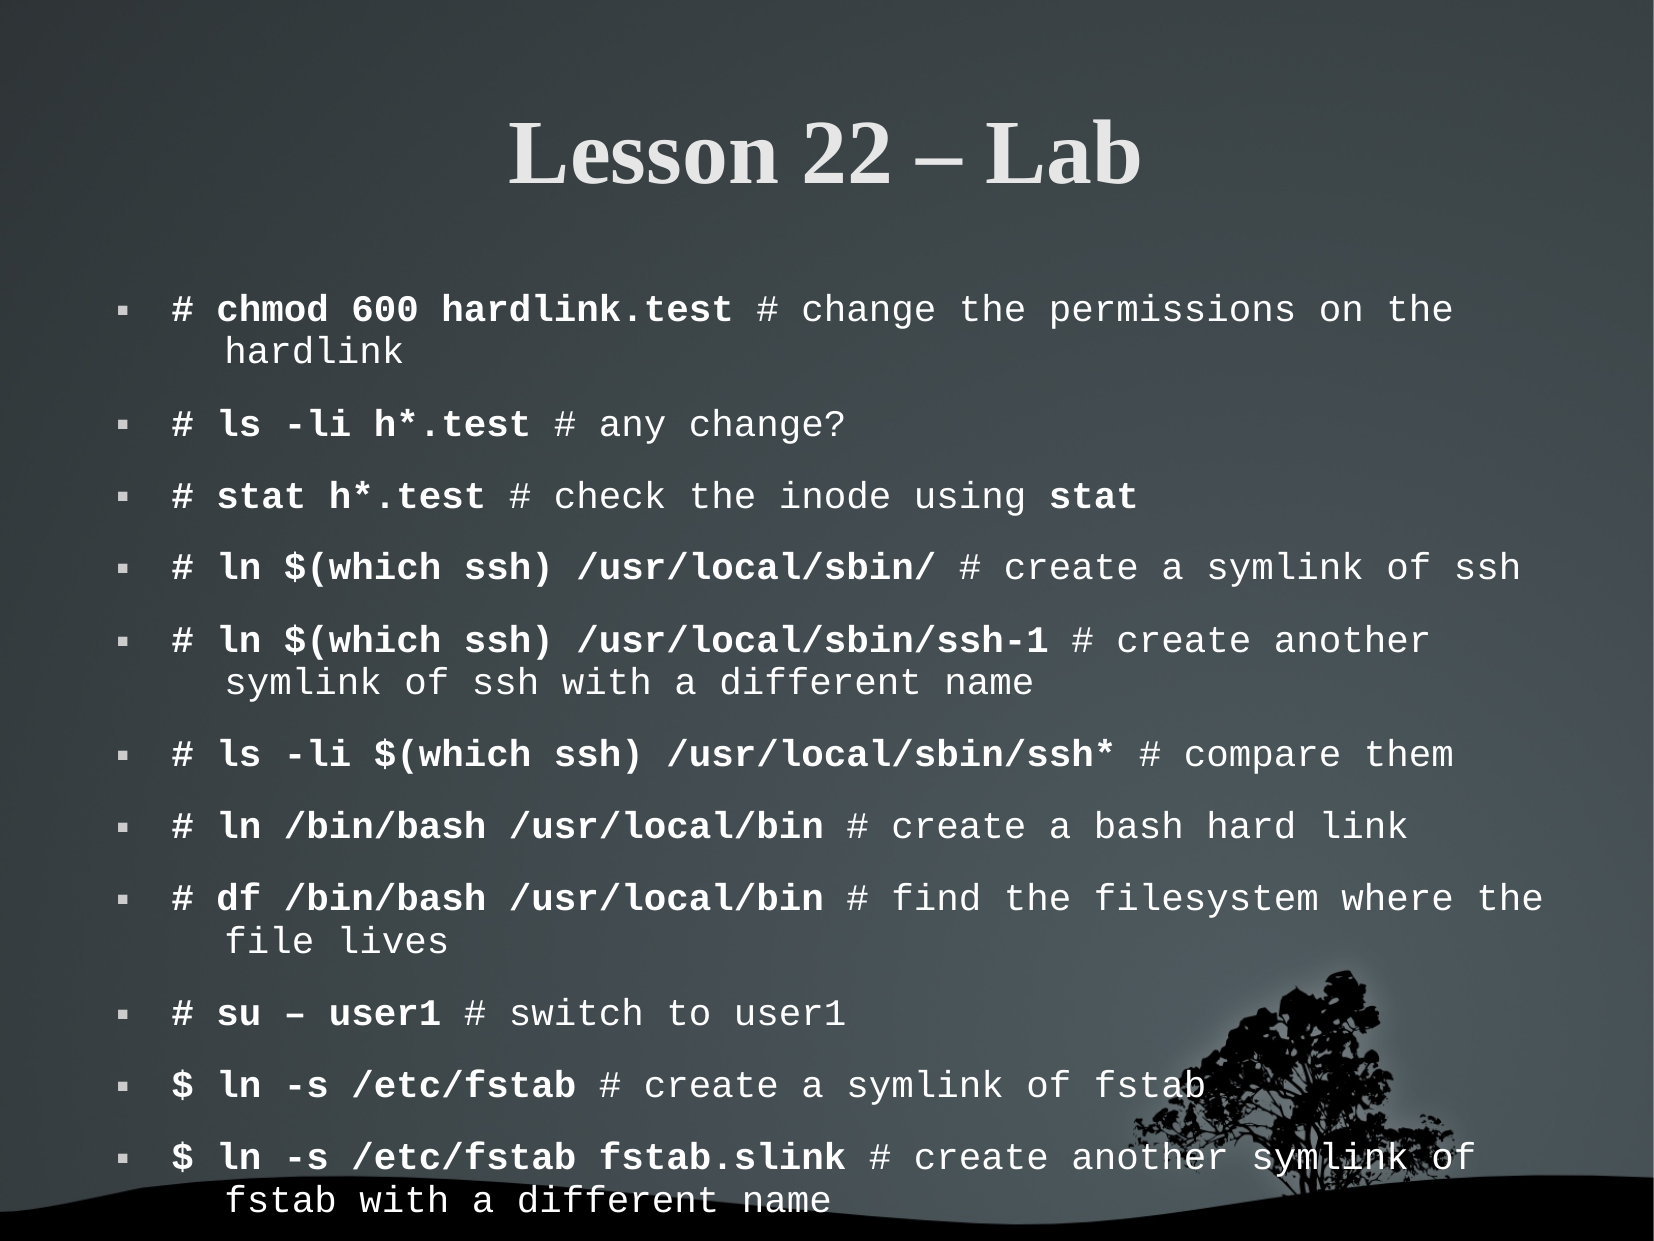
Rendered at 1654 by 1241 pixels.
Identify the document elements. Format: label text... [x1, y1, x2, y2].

title Lesson 22 – Lab [82, 49, 1571, 257]
picture [0, 0, 1654, 1241]
list # chmod 600 hardlink.test # change the permissions on the hardlink # ls -li h*.test # any change? # stat h*.test # check the inode using stat # ln $(which ssh) /usr/local/sbin/ # create a symlink of ssh # ln $(which ssh) /usr/local/sbin/ssh-1 # create another symlink of ssh with a different name # ls -li $(which ssh) /usr/local/sbin/ssh* # compare them # ln /bin/bash /usr/local/bin # create a bash hard link # df /bin/bash /usr/local/bin # find the filesystem where the file lives # su – user1 # switch to user1 $ ln -s /etc/fstab # create a symlink of fstab $ ln -s /etc/fstab fstab.slink # create another symlink of fstab with a different name $ ls -li /etc/fstab fstab* # compare the two symlinks $ ln $(which ssh) # create an ssh hard link [82, 290, 1571, 1174]
